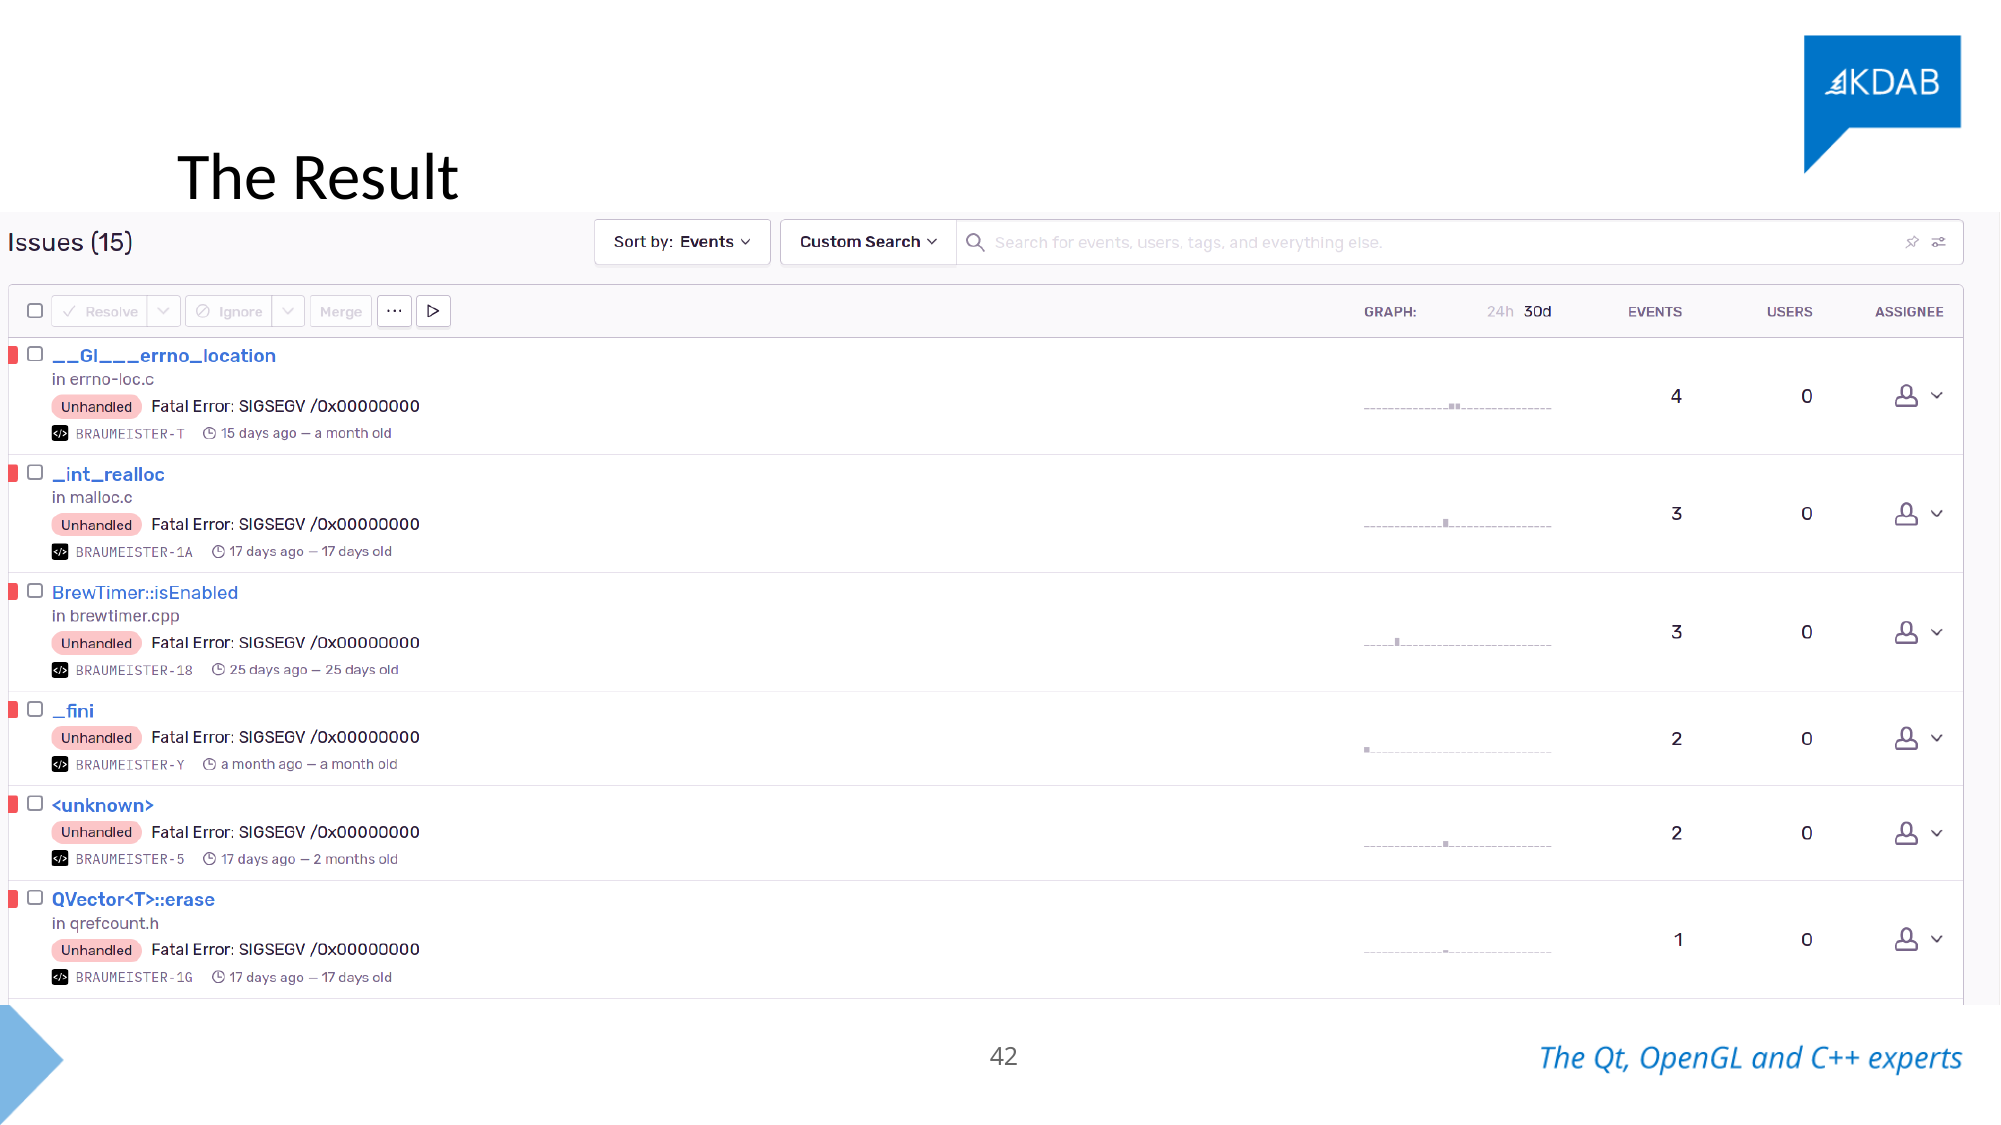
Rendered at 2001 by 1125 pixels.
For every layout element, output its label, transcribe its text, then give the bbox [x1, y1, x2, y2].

title The Result [177, 129, 1871, 237]
picture [0, 0, 2001, 1125]
